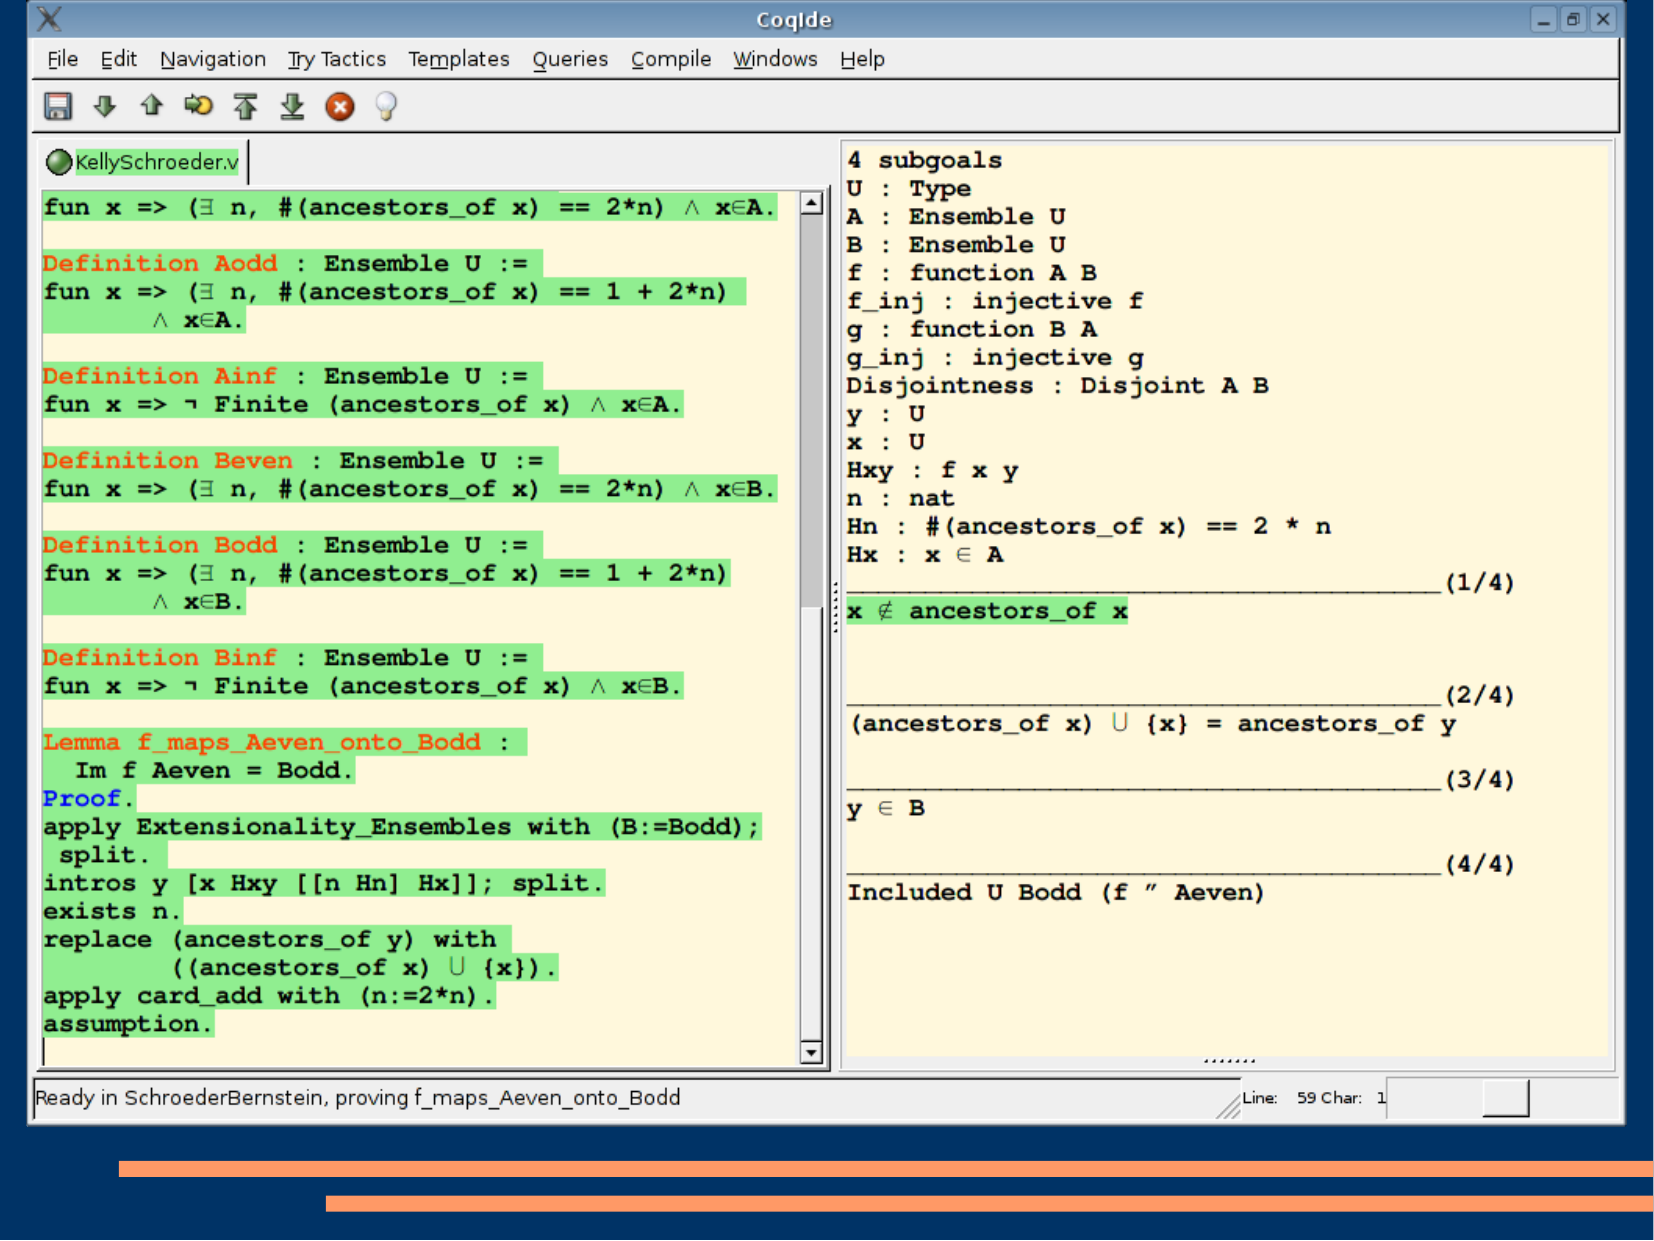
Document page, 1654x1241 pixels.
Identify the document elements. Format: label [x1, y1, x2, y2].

picture [26, 0, 1627, 1127]
